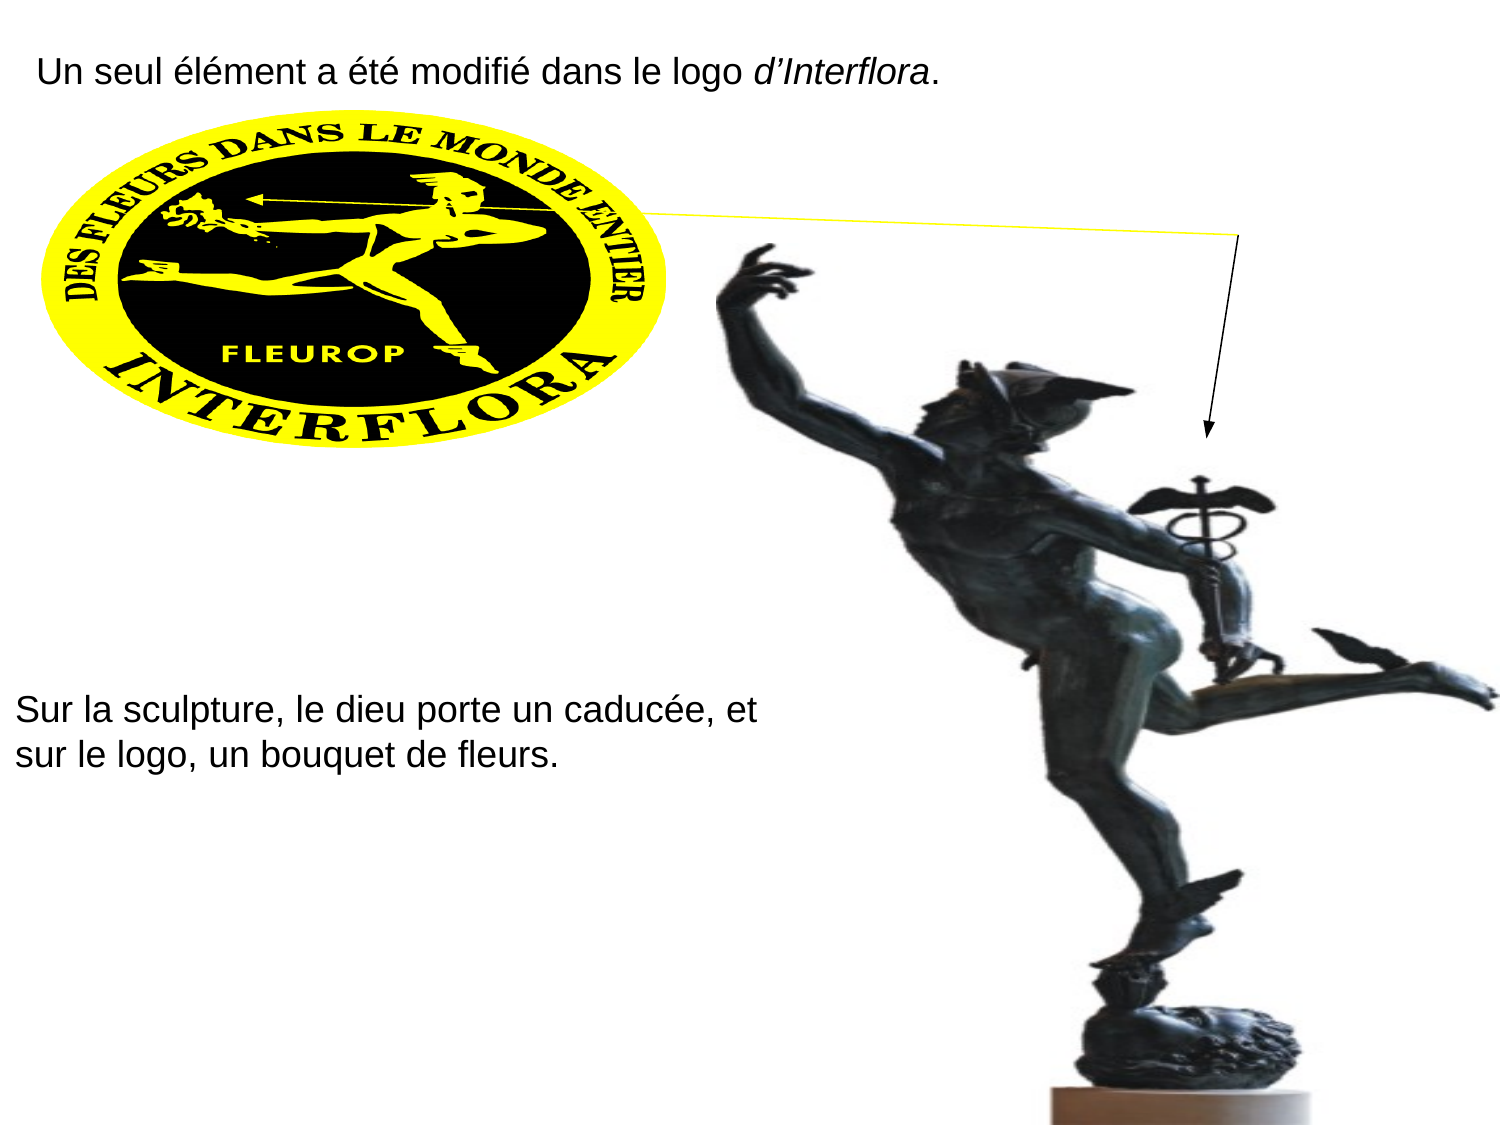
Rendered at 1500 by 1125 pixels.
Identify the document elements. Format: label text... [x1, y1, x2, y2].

picture [41, 110, 666, 448]
picture [716, 243, 1500, 1125]
text_box Un seul élément a été modifié dans le logo d’Interflora. [21, 39, 1500, 100]
text_box Sur la sculpture, le dieu porte un caducée, et sur le logo, un bouquet de fleurs. [0, 677, 824, 783]
